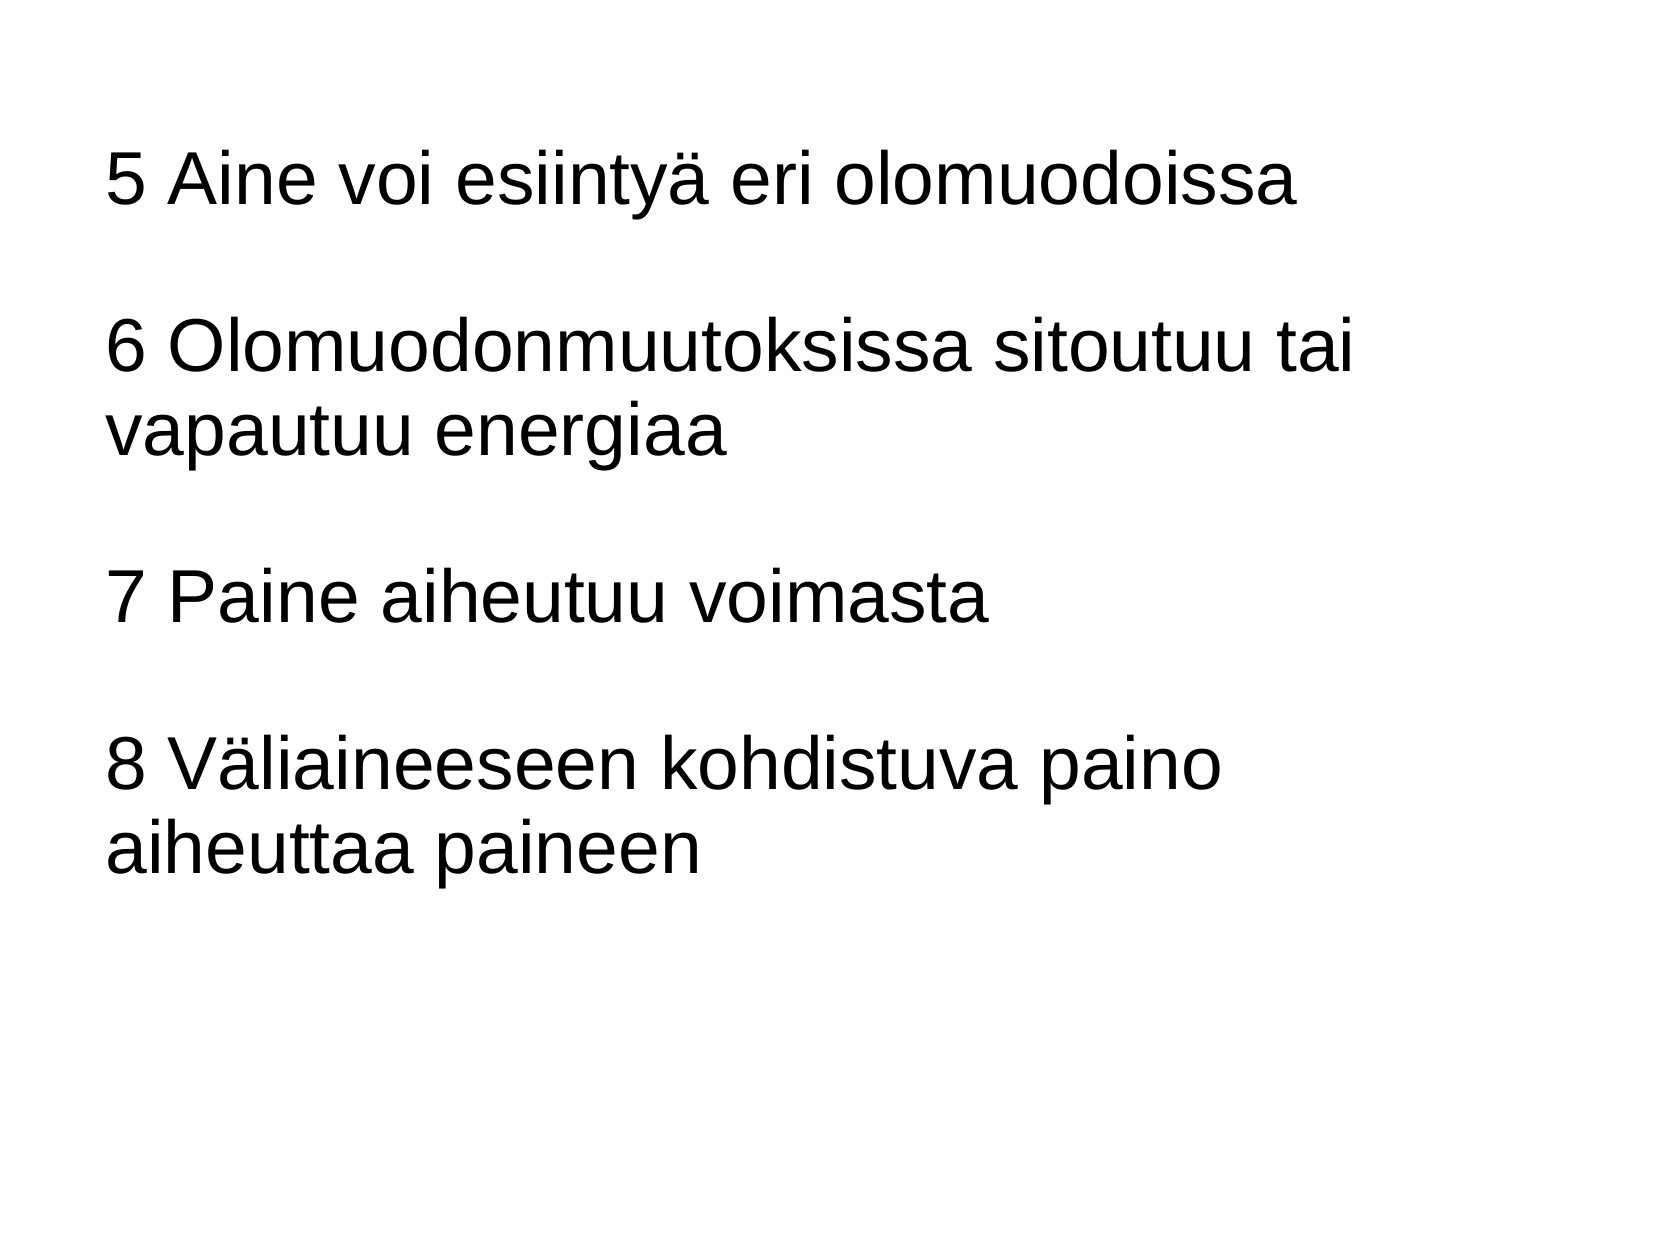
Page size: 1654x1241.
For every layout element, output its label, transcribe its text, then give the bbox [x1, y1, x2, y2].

text_box 5 Aine voi esiintyä eri olomuodoissa 6 Olomuodonmuutoksissa sitoutuu tai vapautuu energiaa 7 Paine aiheutuu voimasta 8 Väliaineeseen kohdistuva paino aiheuttaa paineen [90, 129, 1560, 1156]
